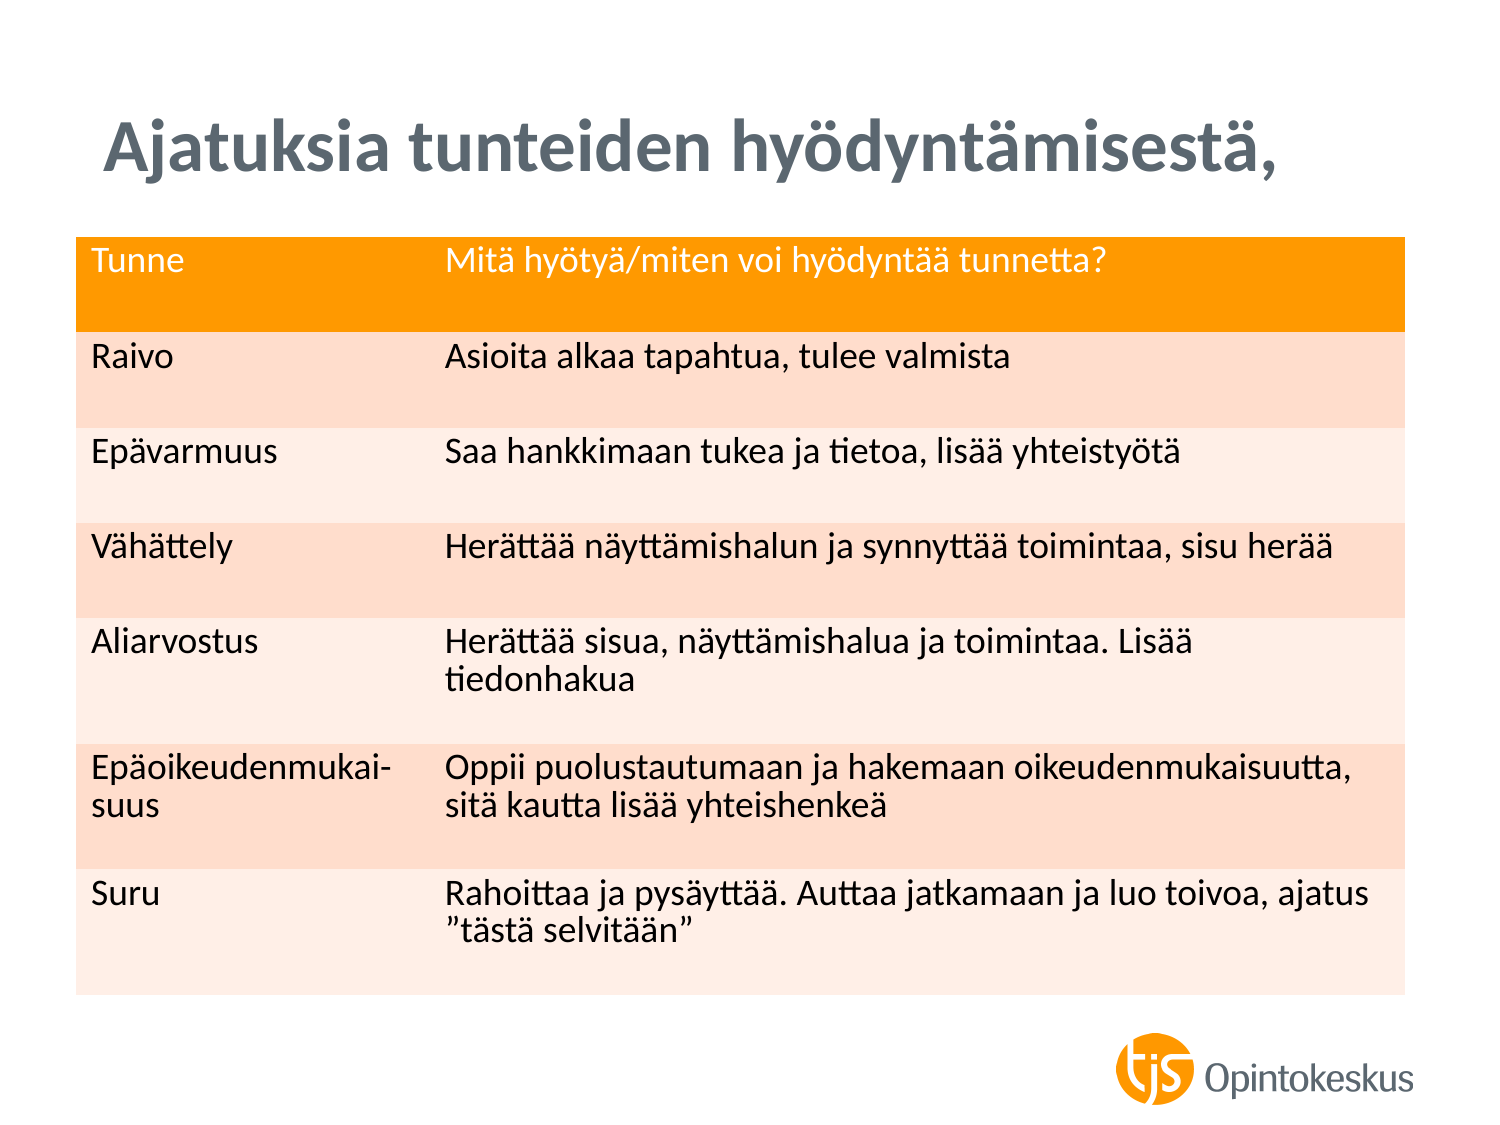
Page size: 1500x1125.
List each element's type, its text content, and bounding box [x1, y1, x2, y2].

table_cell Saa hankkimaan tukea ja tietoa, lisää yhteistyötä [430, 428, 1405, 523]
table_cell Epävarmuus [76, 428, 430, 523]
table_cell Raivo [76, 332, 430, 428]
table_cell Herättää sisua, näyttämishalua ja toimintaa. Lisää tiedonhakua [430, 618, 1405, 744]
table_cell Vähättely [76, 523, 430, 618]
table_cell Asioita alkaa tapahtua, tulee valmista [430, 332, 1405, 428]
table_cell Herättää näyttämishalun ja synnyttää toimintaa, sisu herää [430, 523, 1405, 618]
table_cell Aliarvostus [76, 618, 430, 744]
picture [1116, 1033, 1413, 1105]
table_cell Epäoikeudenmukai-suus [76, 744, 430, 869]
table_header Tunne [76, 237, 430, 332]
table_cell Rahoittaa ja pysäyttää. Auttaa jatkamaan ja luo toivoa, ajatus ”tästä selvitään” [430, 869, 1405, 995]
table_cell Suru [76, 869, 430, 995]
table_header Mitä hyötyä/miten voi hyödyntää tunnetta? [430, 266, 1405, 332]
table_cell Oppii puolustautumaan ja hakemaan oikeudenmukaisuutta, sitä kautta lisää yhteishenkeä [430, 744, 1405, 869]
title Ajatuksia tunteiden hyödyntämisestä, [88, 88, 1412, 266]
